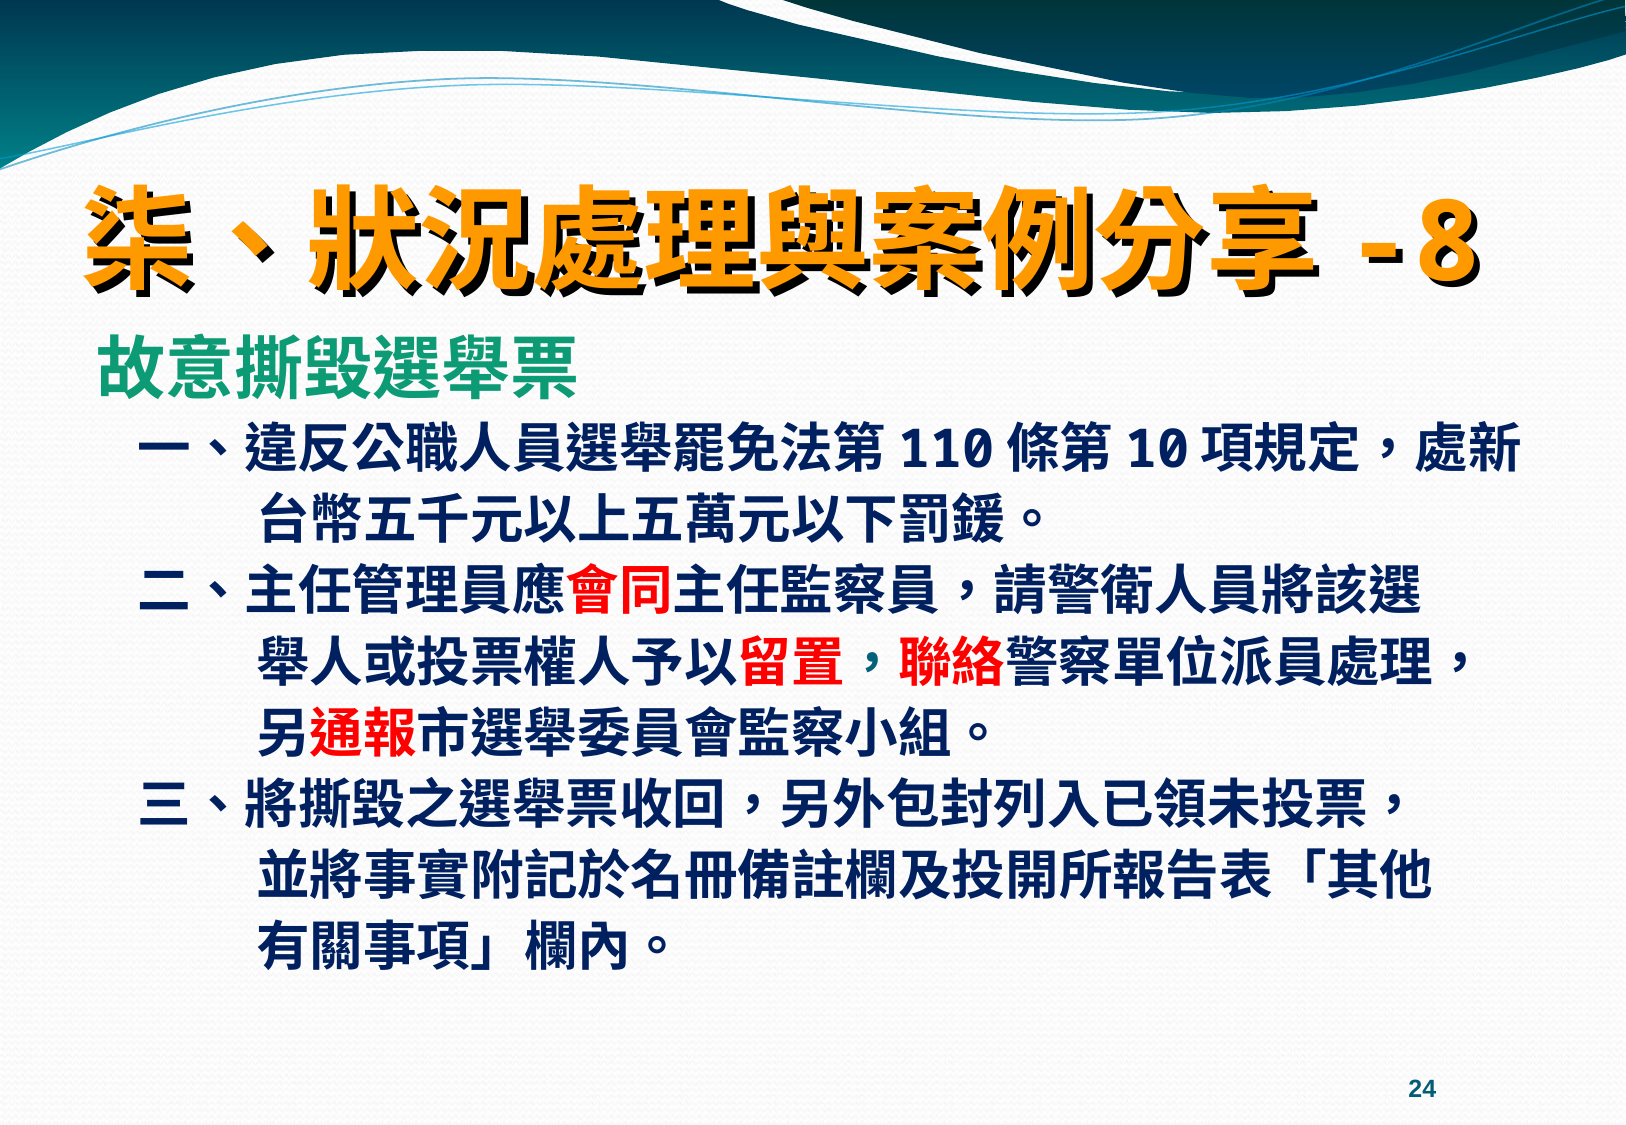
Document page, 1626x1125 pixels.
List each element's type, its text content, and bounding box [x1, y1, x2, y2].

text_box [1408, 1042, 1544, 1103]
title 柒、狀況處理與案例分享-8 [81, 115, 1544, 304]
list 故意撕毀選舉票 一、違反公職人員選舉罷免法第110條第10項規定，處新 台幣五千元以上五萬元以下罰鍰。 二、主任管理員應會同主任監察員，請警衛人員將該選 舉人或投票權人予以留置，聯絡警察單位派員處理， 另通報市選舉委員會監察小組。 三、將撕毀之選舉票收回，另外包封列入已領未投票， 並將事實附記於名冊備註欄及投開所報告表「其他 有關事項」欄內。 [81, 317, 1544, 1038]
